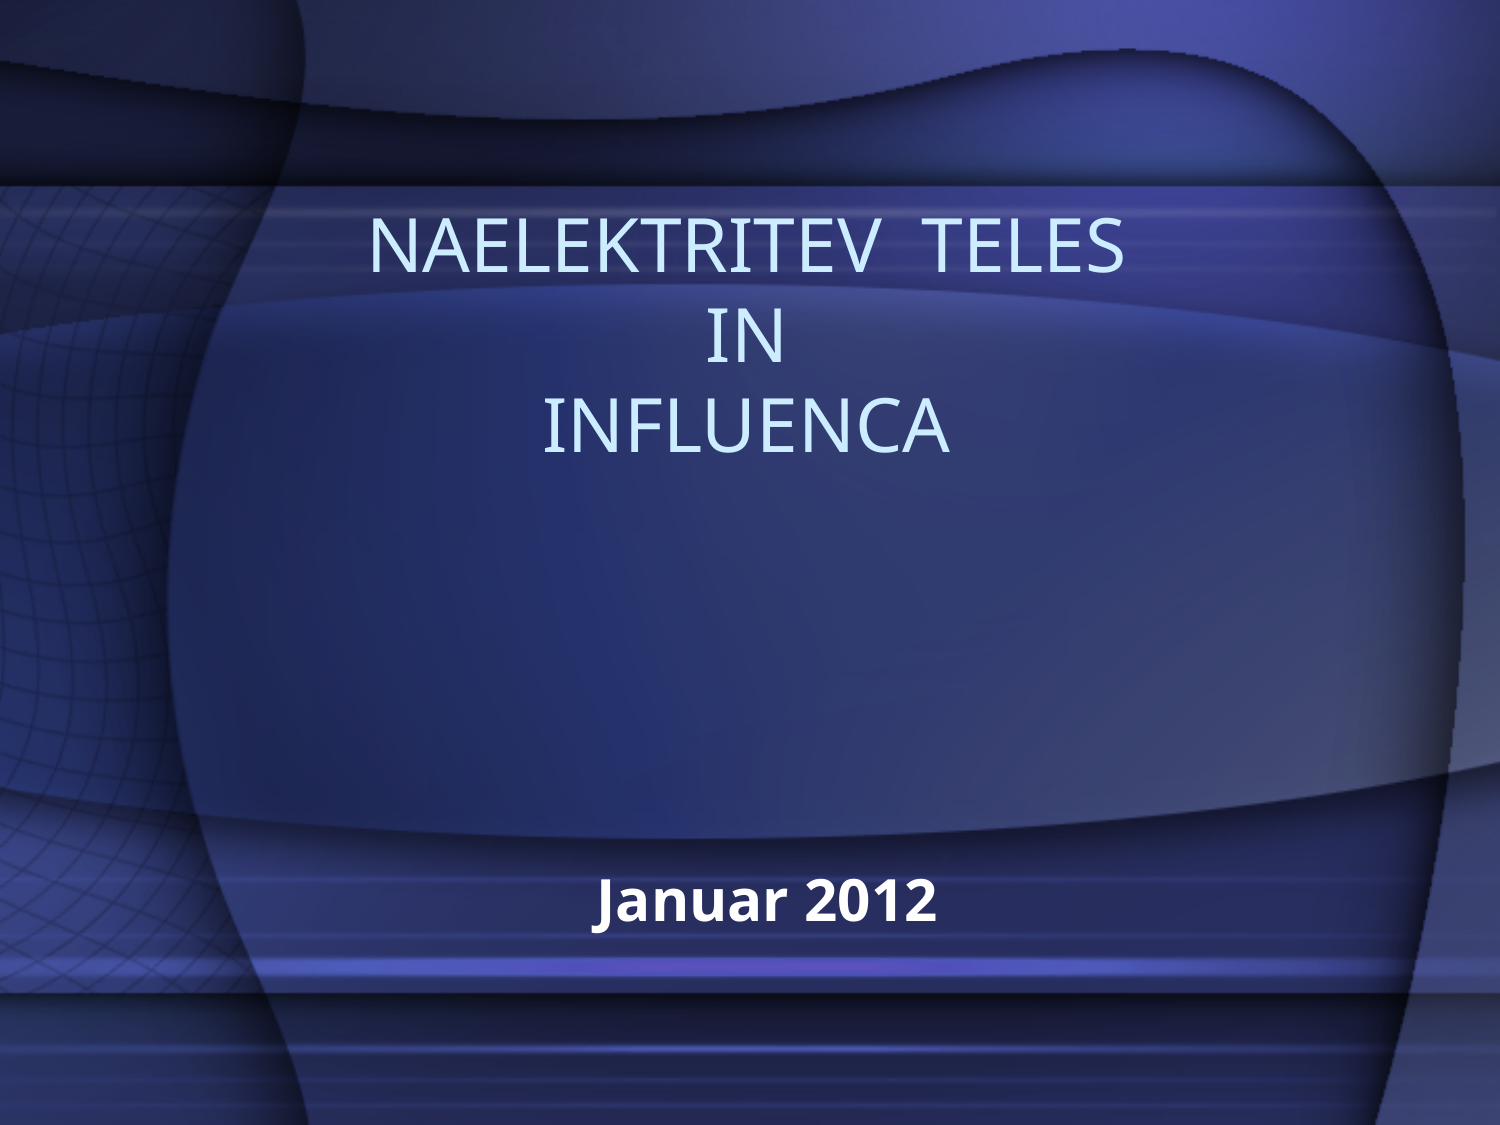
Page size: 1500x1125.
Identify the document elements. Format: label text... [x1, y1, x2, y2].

title NAELEKTRITEV TELES IN INFLUENCA [159, 172, 1335, 492]
subtitle Januar 2012 [242, 692, 1293, 1023]
picture [0, 0, 1500, 1125]
